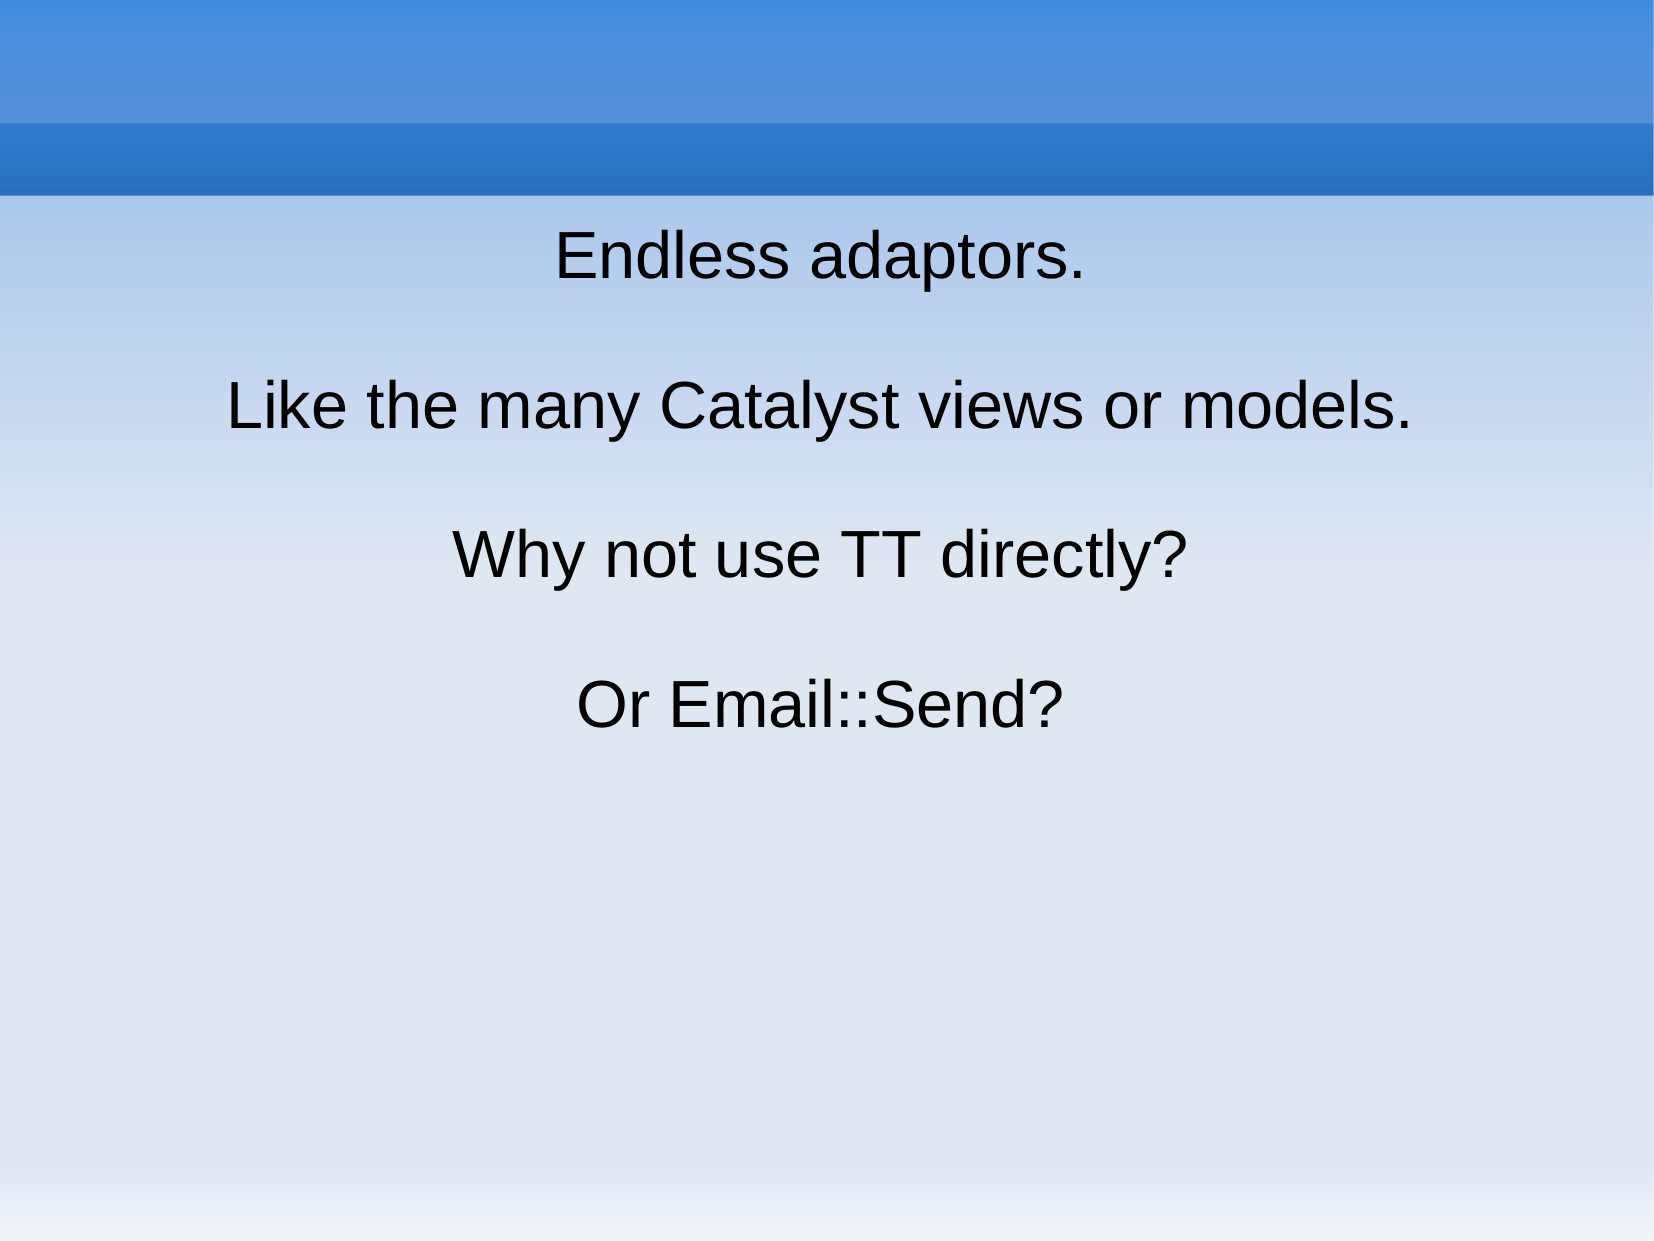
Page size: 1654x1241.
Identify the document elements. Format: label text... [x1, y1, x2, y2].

picture [0, 0, 1654, 1241]
subtitle Endless adaptors. Like the many Catalyst views or models. Why not use TT directly? Or Email::Send? [76, 7, 1565, 1102]
